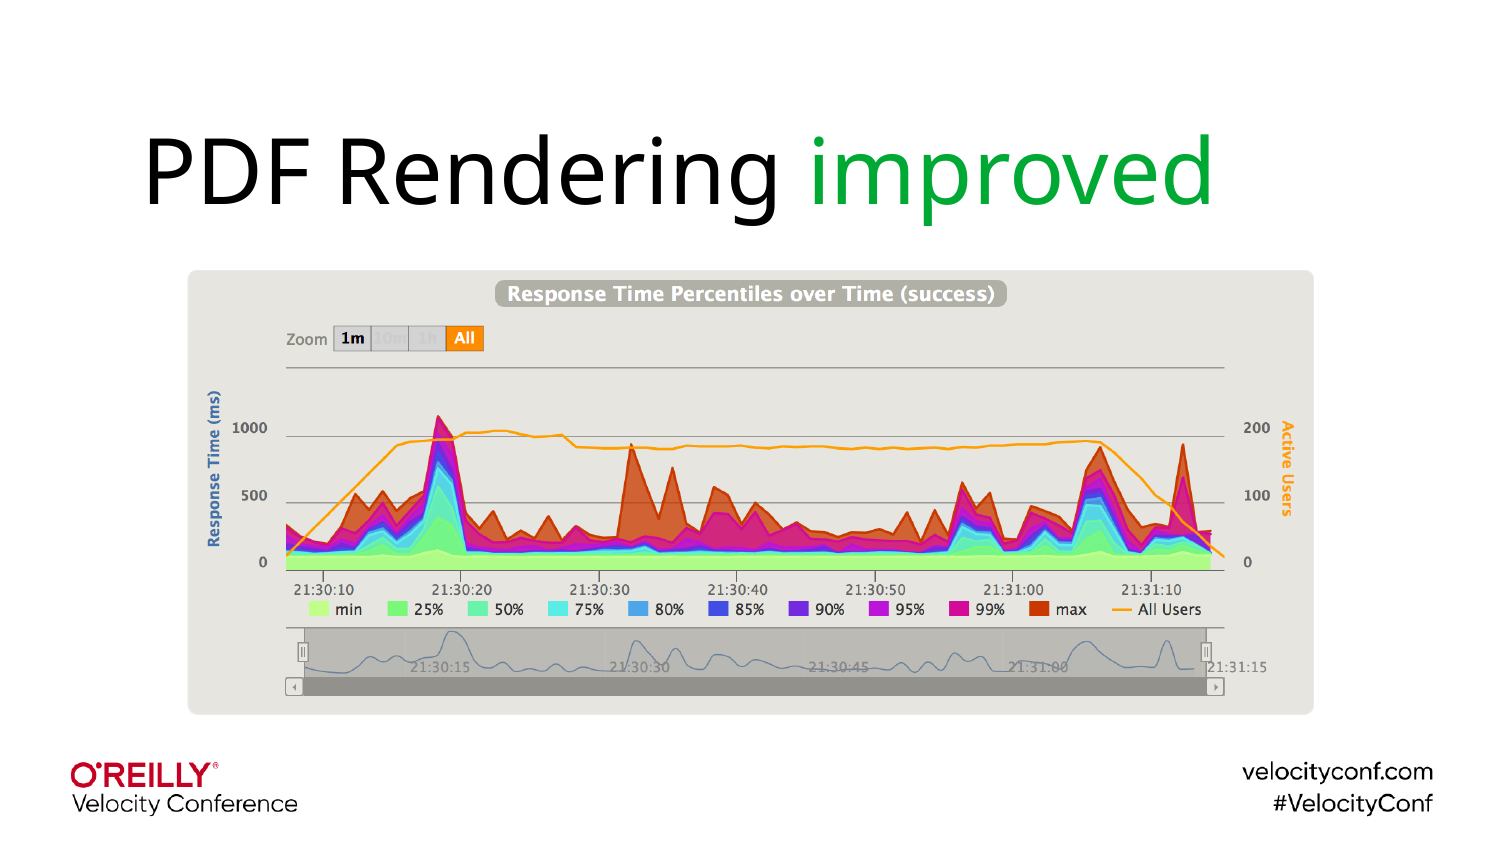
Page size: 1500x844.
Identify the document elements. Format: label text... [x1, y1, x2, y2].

picture [0, 0, 1500, 844]
title PDF Rendering improved [140, 68, 1360, 270]
